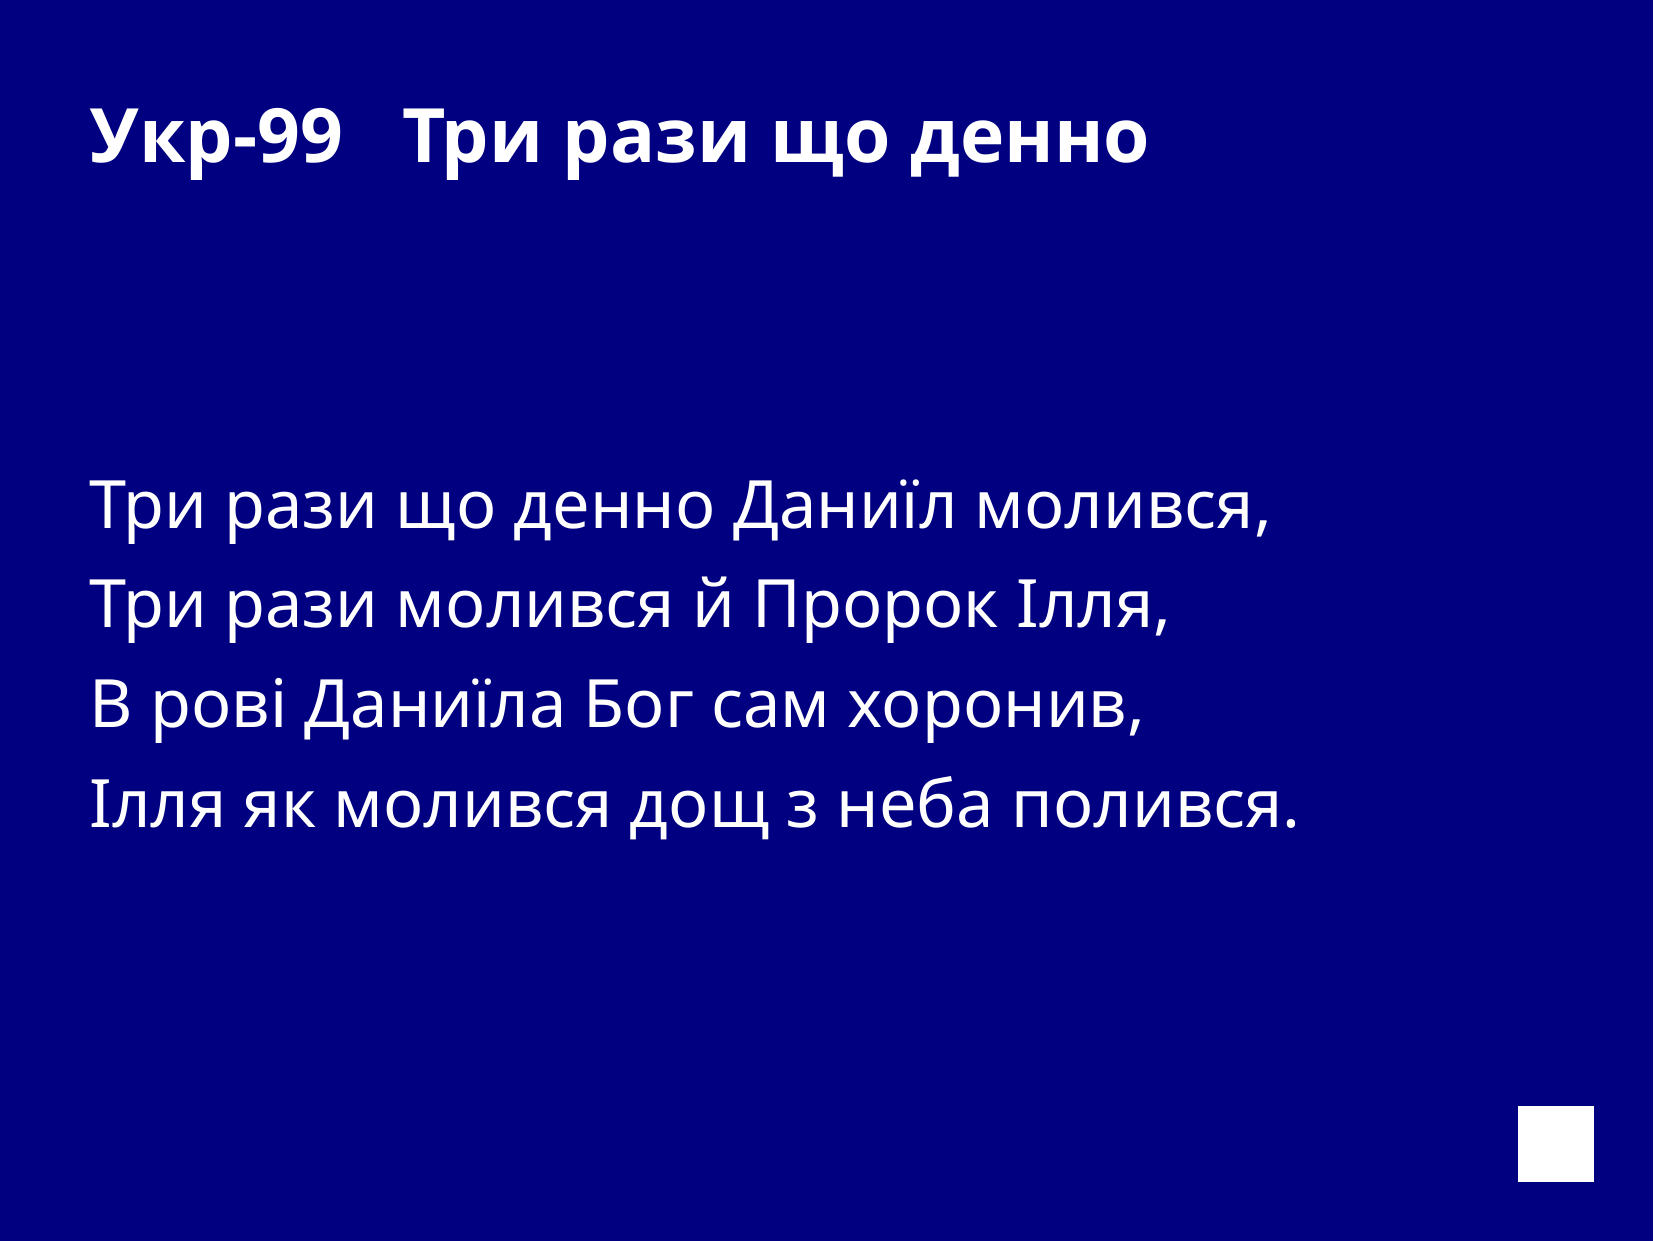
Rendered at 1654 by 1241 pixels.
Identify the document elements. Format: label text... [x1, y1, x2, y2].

text_box Укр-99 Три рази що денно [75, 75, 1576, 188]
text_box [1518, 1106, 1594, 1182]
text_box Три рази що денно Даниїл молився, Три рази молився й Пророк Ілля, В рові Даниїла Бог сам хоронив, Ілля як молився дощ з неба полився. [75, 188, 1576, 1163]
